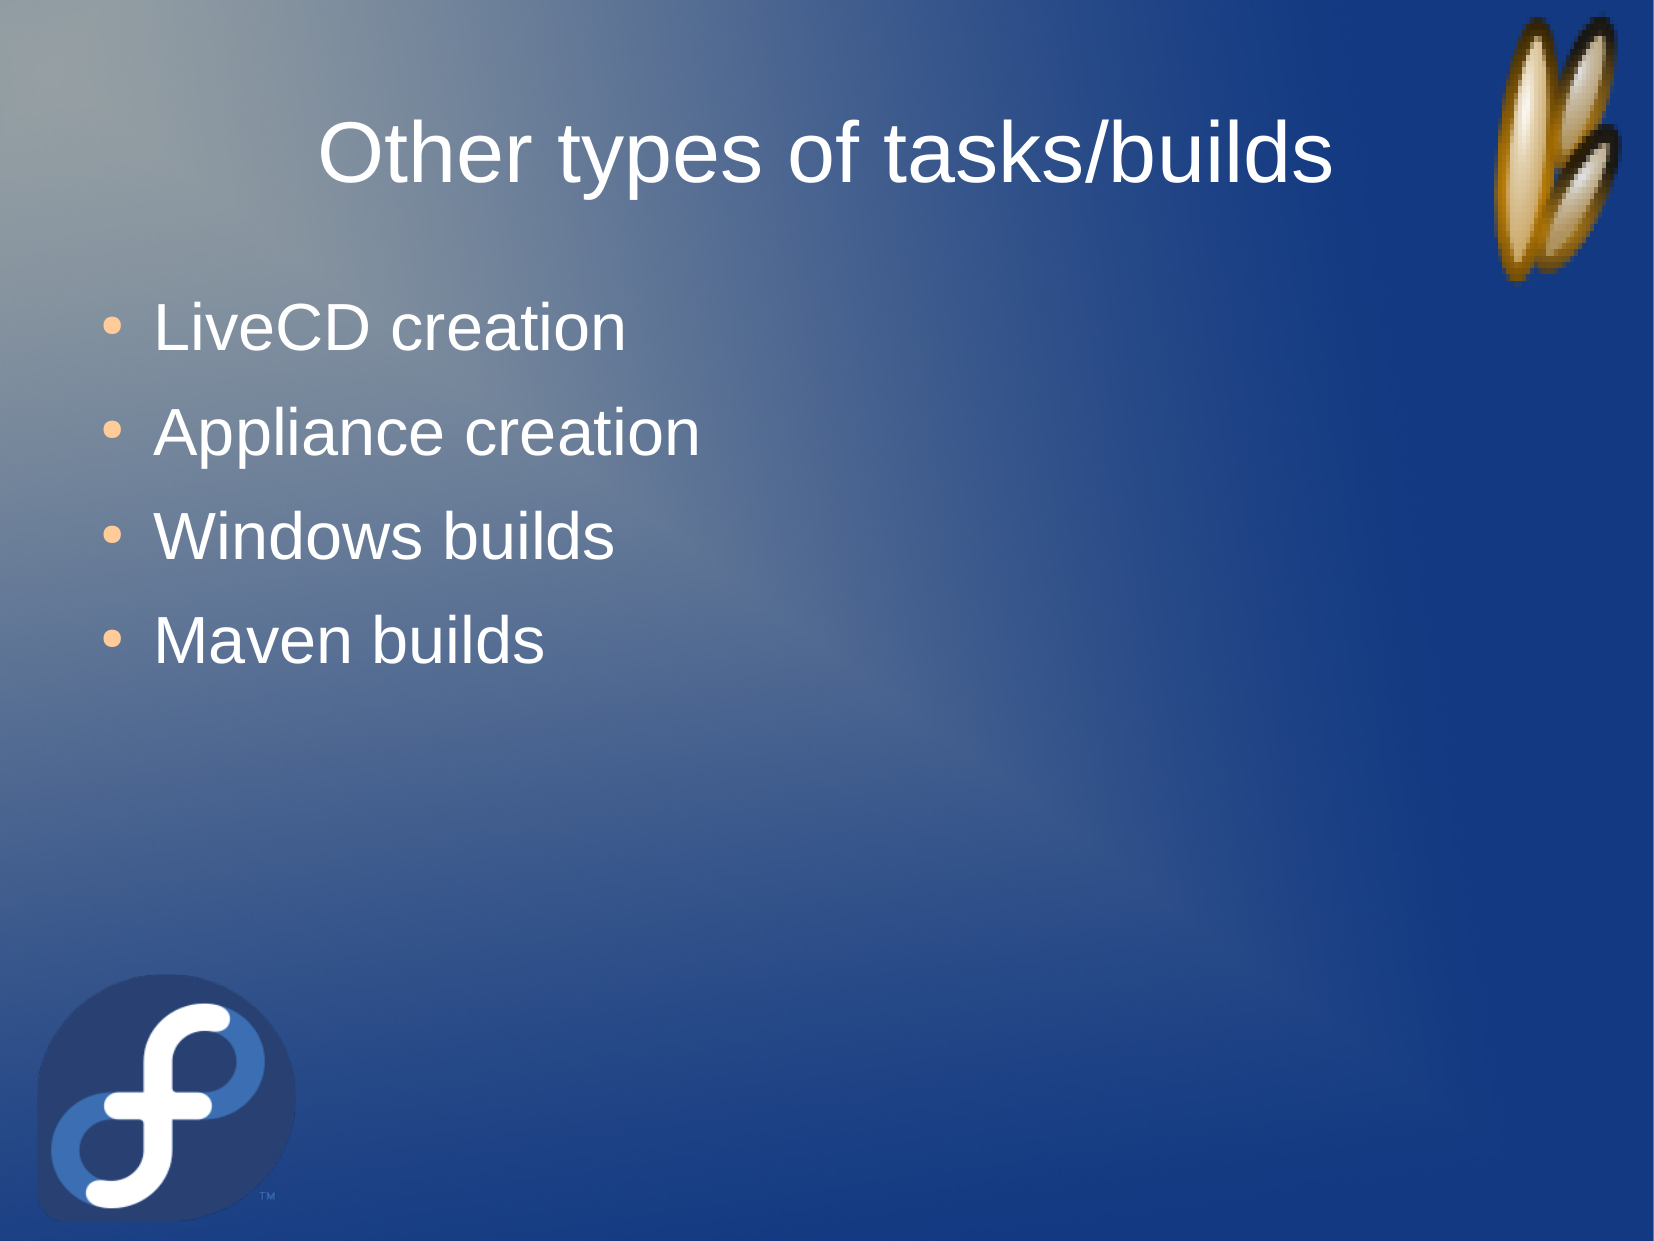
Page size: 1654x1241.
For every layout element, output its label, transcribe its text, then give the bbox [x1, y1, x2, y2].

picture [0, 0, 1654, 1241]
list LiveCD creation Appliance creation Windows builds Maven builds [82, 290, 1571, 1109]
title Other types of tasks/builds [82, 49, 1571, 257]
